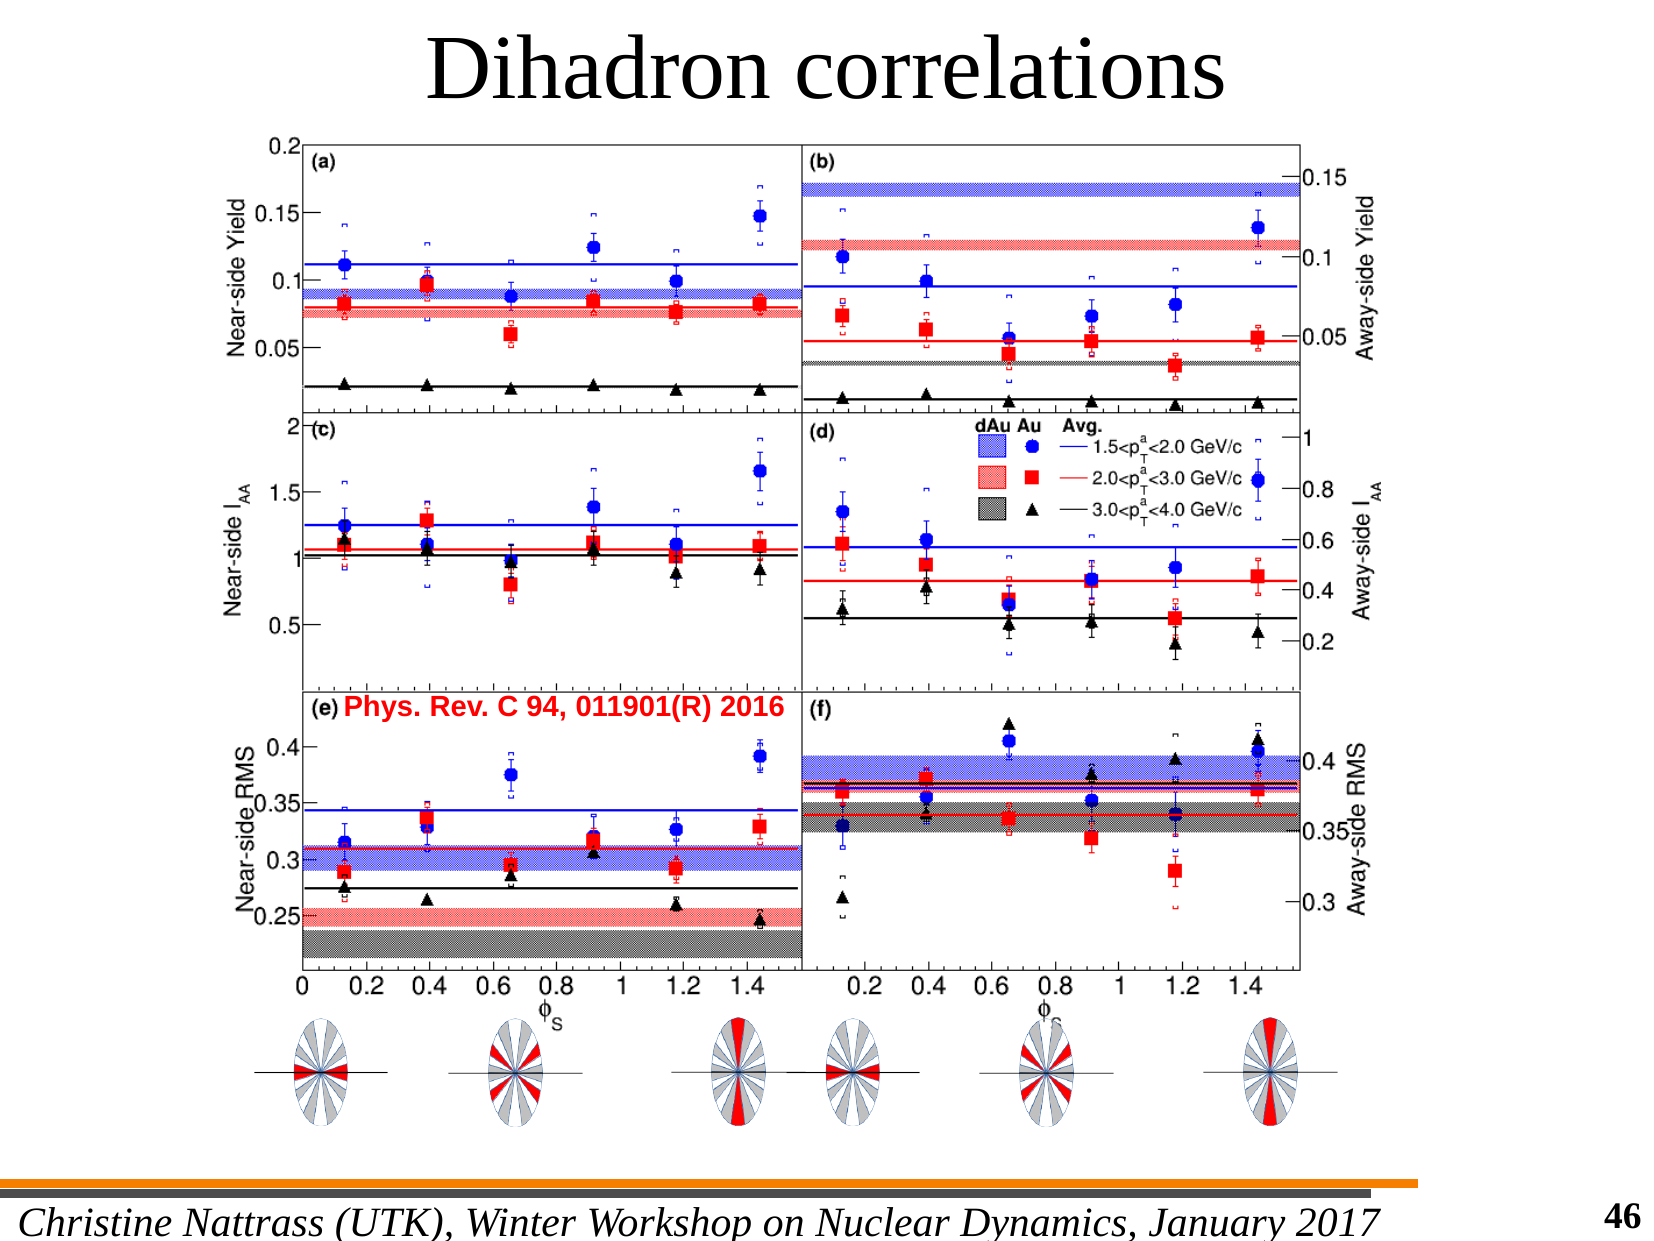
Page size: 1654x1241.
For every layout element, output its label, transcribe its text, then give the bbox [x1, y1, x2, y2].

text_box Phys. Rev. C 94, 011901(R) 2016 [328, 624, 835, 796]
picture [222, 134, 1381, 1127]
title Dihadron correlations [82, 8, 1571, 127]
